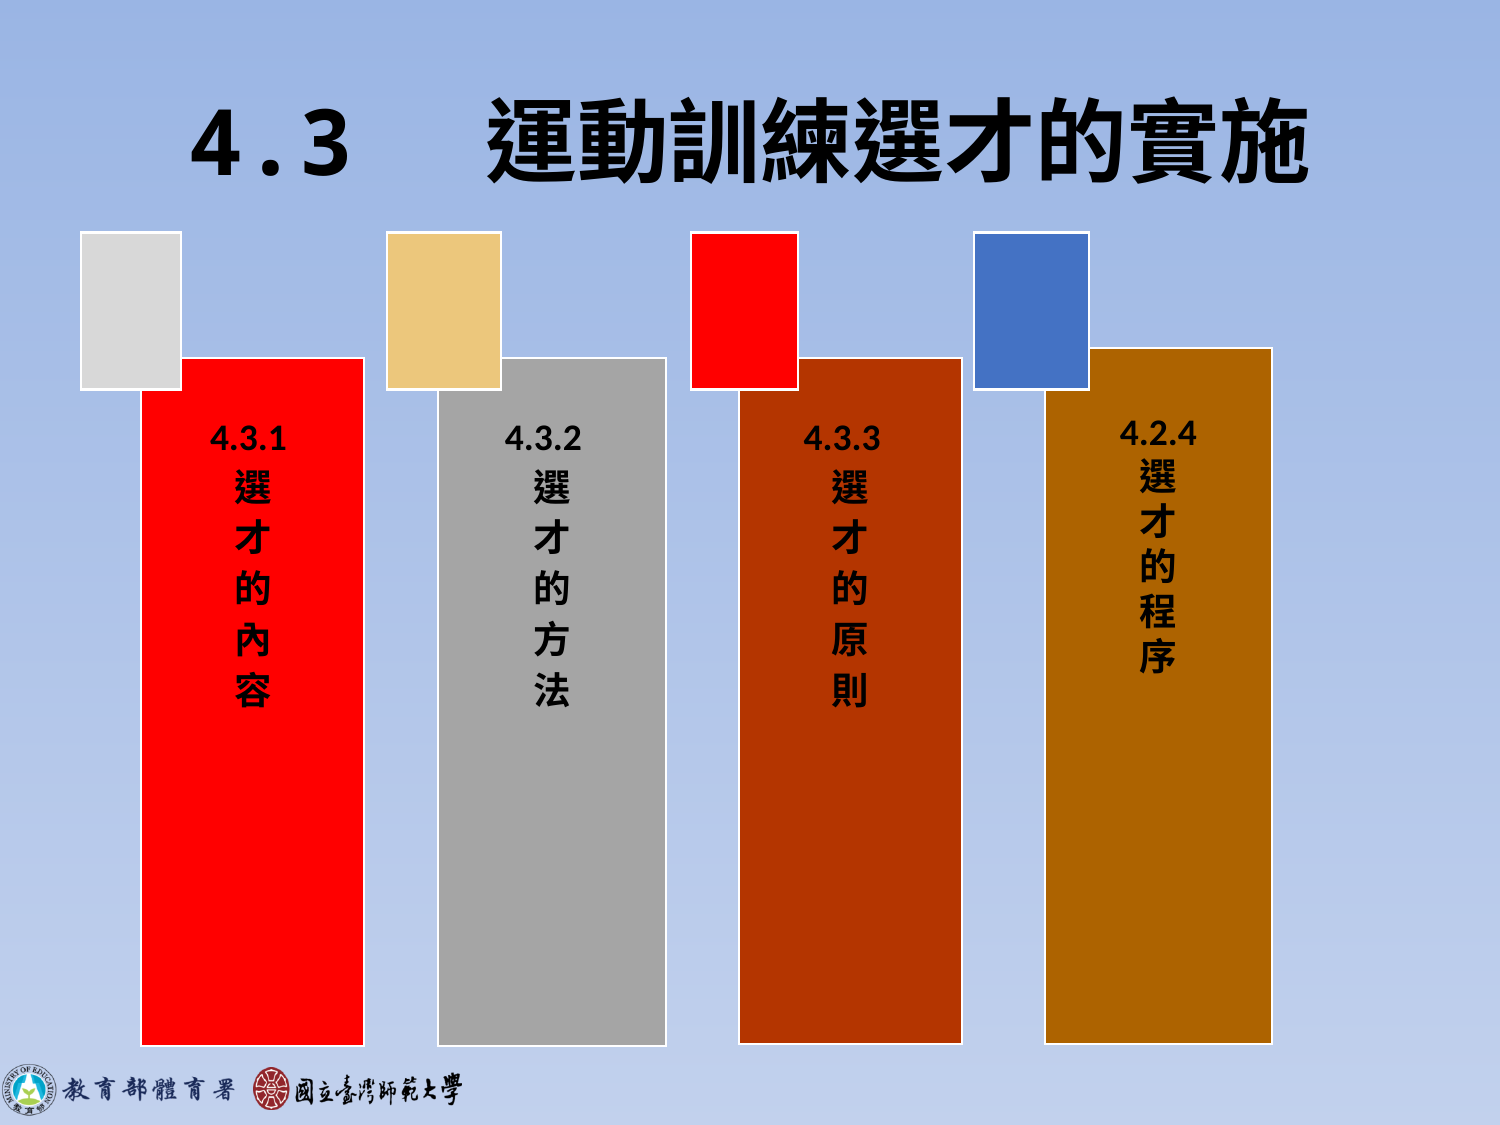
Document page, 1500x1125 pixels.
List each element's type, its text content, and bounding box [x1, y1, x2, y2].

text_box [81, 233, 181, 389]
text_box 4.2.4 選 才 的 程 序 [1045, 348, 1273, 1045]
text_box 4.3.1 選 才 的 內 容 [141, 358, 365, 1046]
title 4.3 運動訓練選才的實施 [75, 45, 1426, 233]
text_box 4.3.3 選 才 的 原 則 [739, 358, 963, 1045]
text_box [387, 233, 501, 389]
text_box [974, 233, 1089, 389]
text_box [691, 233, 798, 389]
text_box 4.3.2 選 才 的 方 法 [437, 358, 666, 1046]
